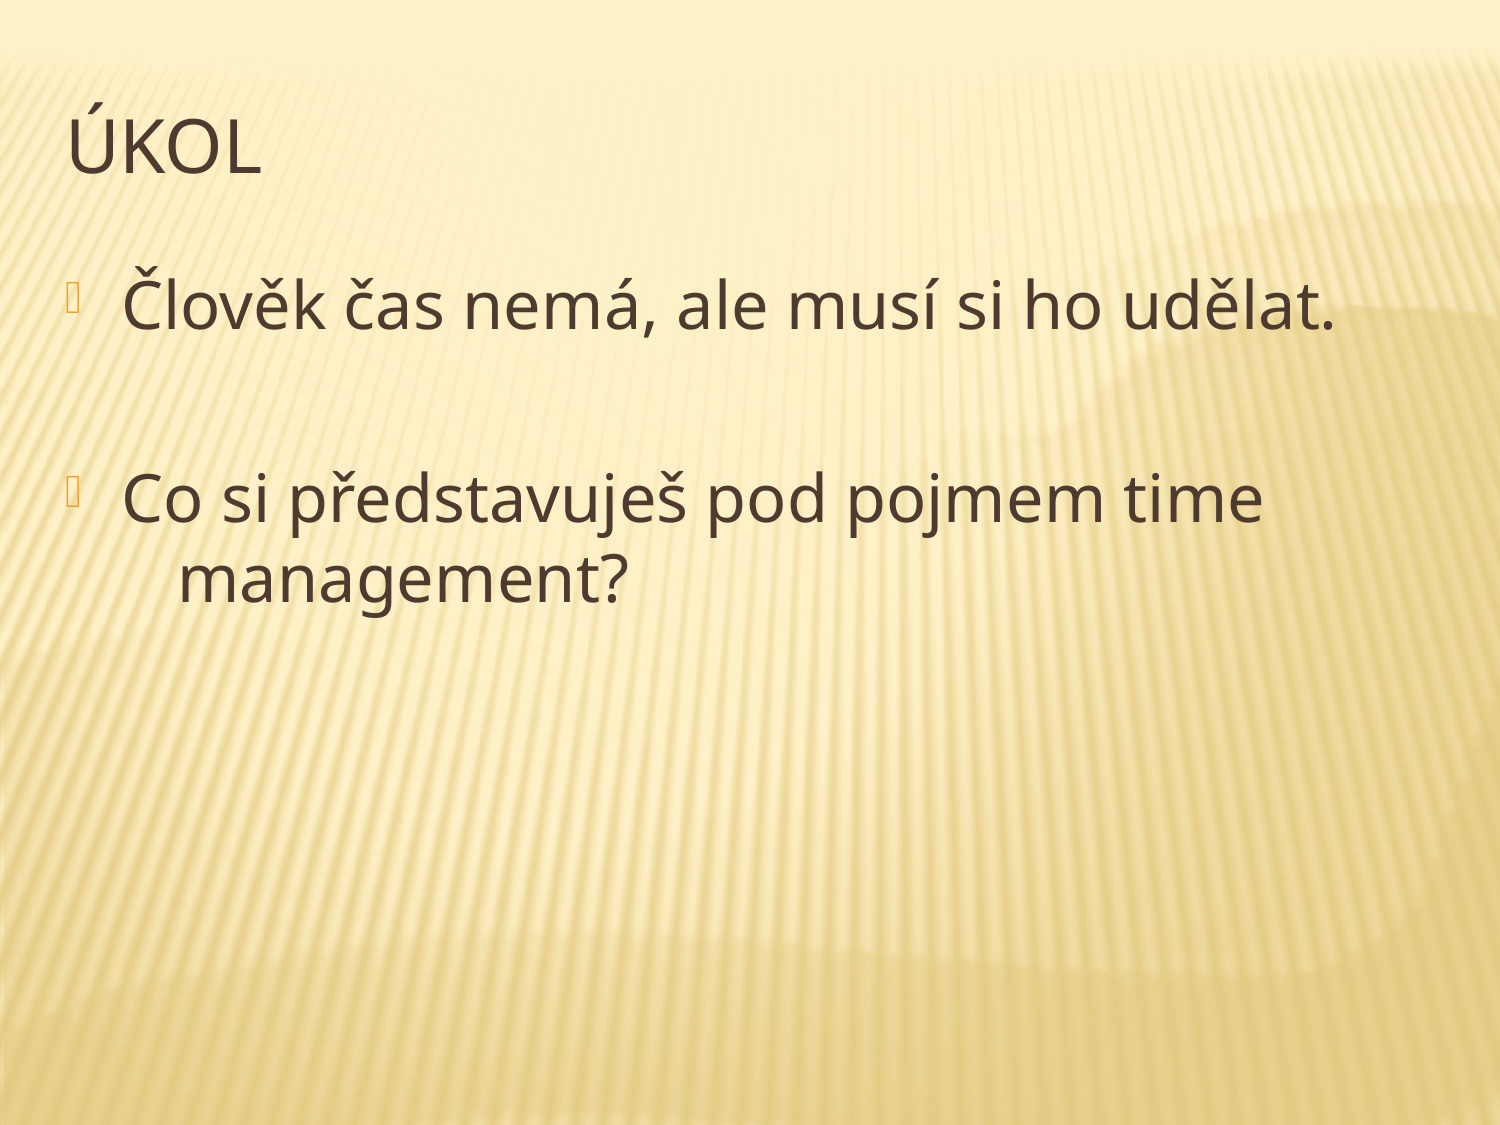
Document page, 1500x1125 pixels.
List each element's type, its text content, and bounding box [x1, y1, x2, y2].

list Člověk čas nemá, ale musí si ho udělat. Co si představuješ pod pojmem time management? [50, 254, 1476, 998]
title Úkol [50, 75, 1476, 213]
